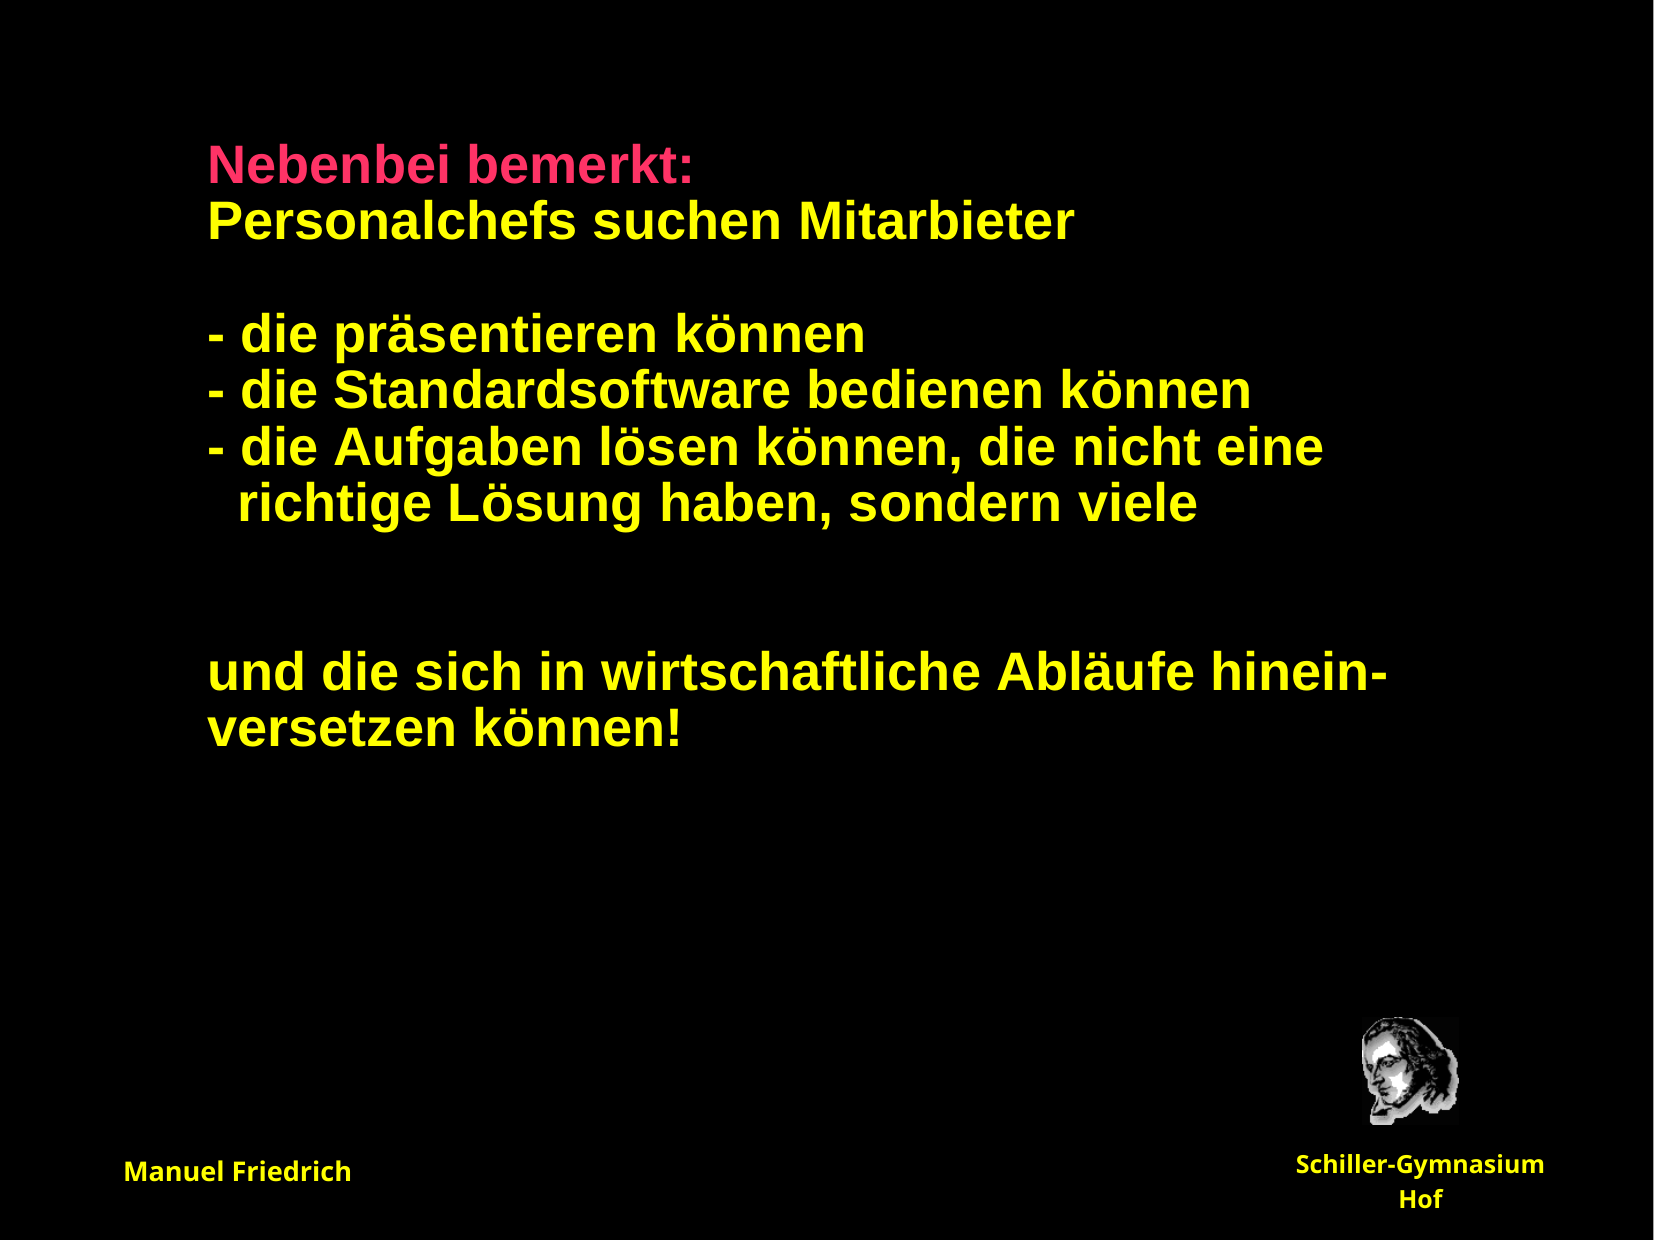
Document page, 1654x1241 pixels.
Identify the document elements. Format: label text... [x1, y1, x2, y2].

text_box Schiller-Gymnasium Hof [1295, 1145, 1546, 1216]
text_box Nebenbei bemerkt: Personalchefs suchen Mitarbieter - die präsentieren können - die Standardsoftware bedienen können - die Aufgaben lösen können, die nicht eine richtige Lösung haben, sondern viele und die sich in wirtschaftliche Abläufe hinein- versetzen können! [206, 138, 1390, 758]
text_box Manuel Friedrich [123, 1151, 353, 1191]
picture [1362, 1017, 1459, 1126]
